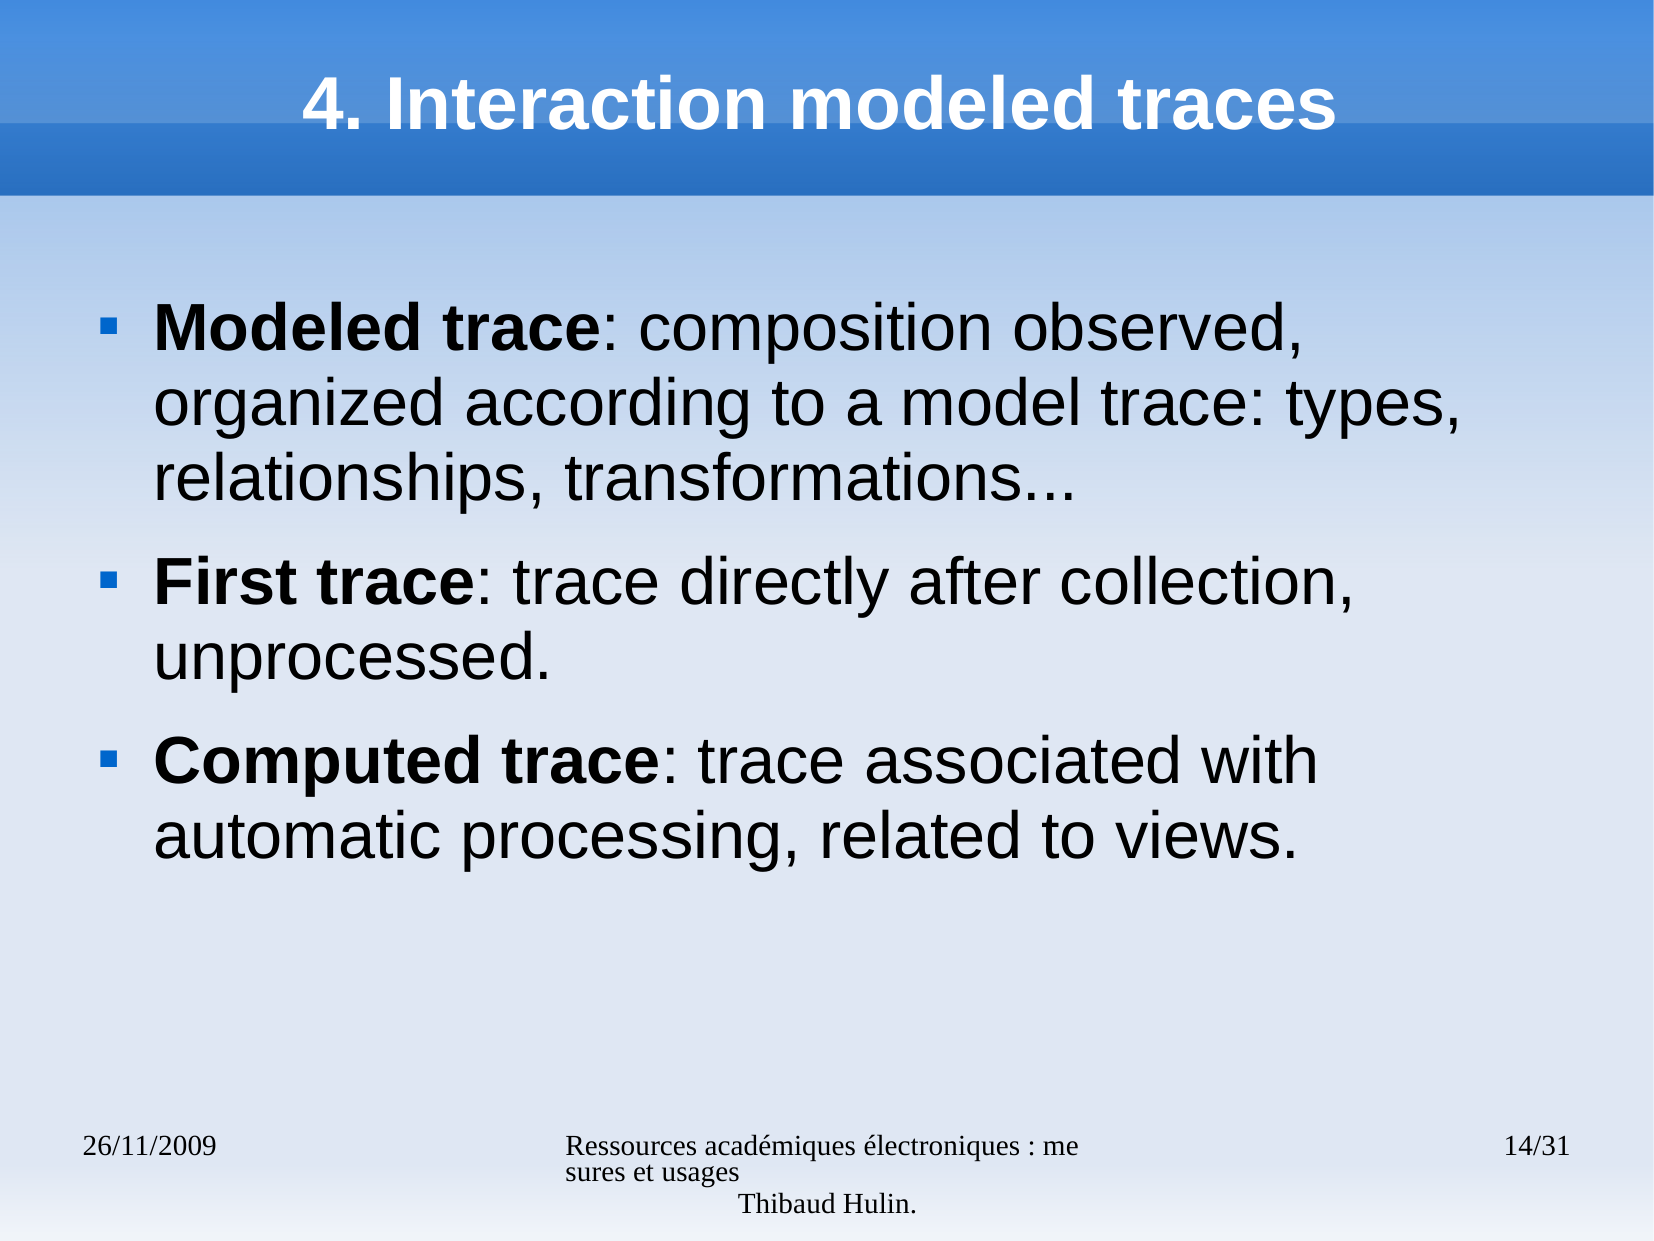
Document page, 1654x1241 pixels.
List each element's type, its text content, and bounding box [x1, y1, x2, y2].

picture [0, 0, 1654, 1241]
title 4. Interaction modeled traces [76, 0, 1565, 208]
list Modeled trace: composition observed, organized according to a model trace: types, relationships, transformations... First trace: trace directly after collection, unprocessed. Computed trace: trace associated with automatic processing, related to views. [82, 290, 1571, 1109]
